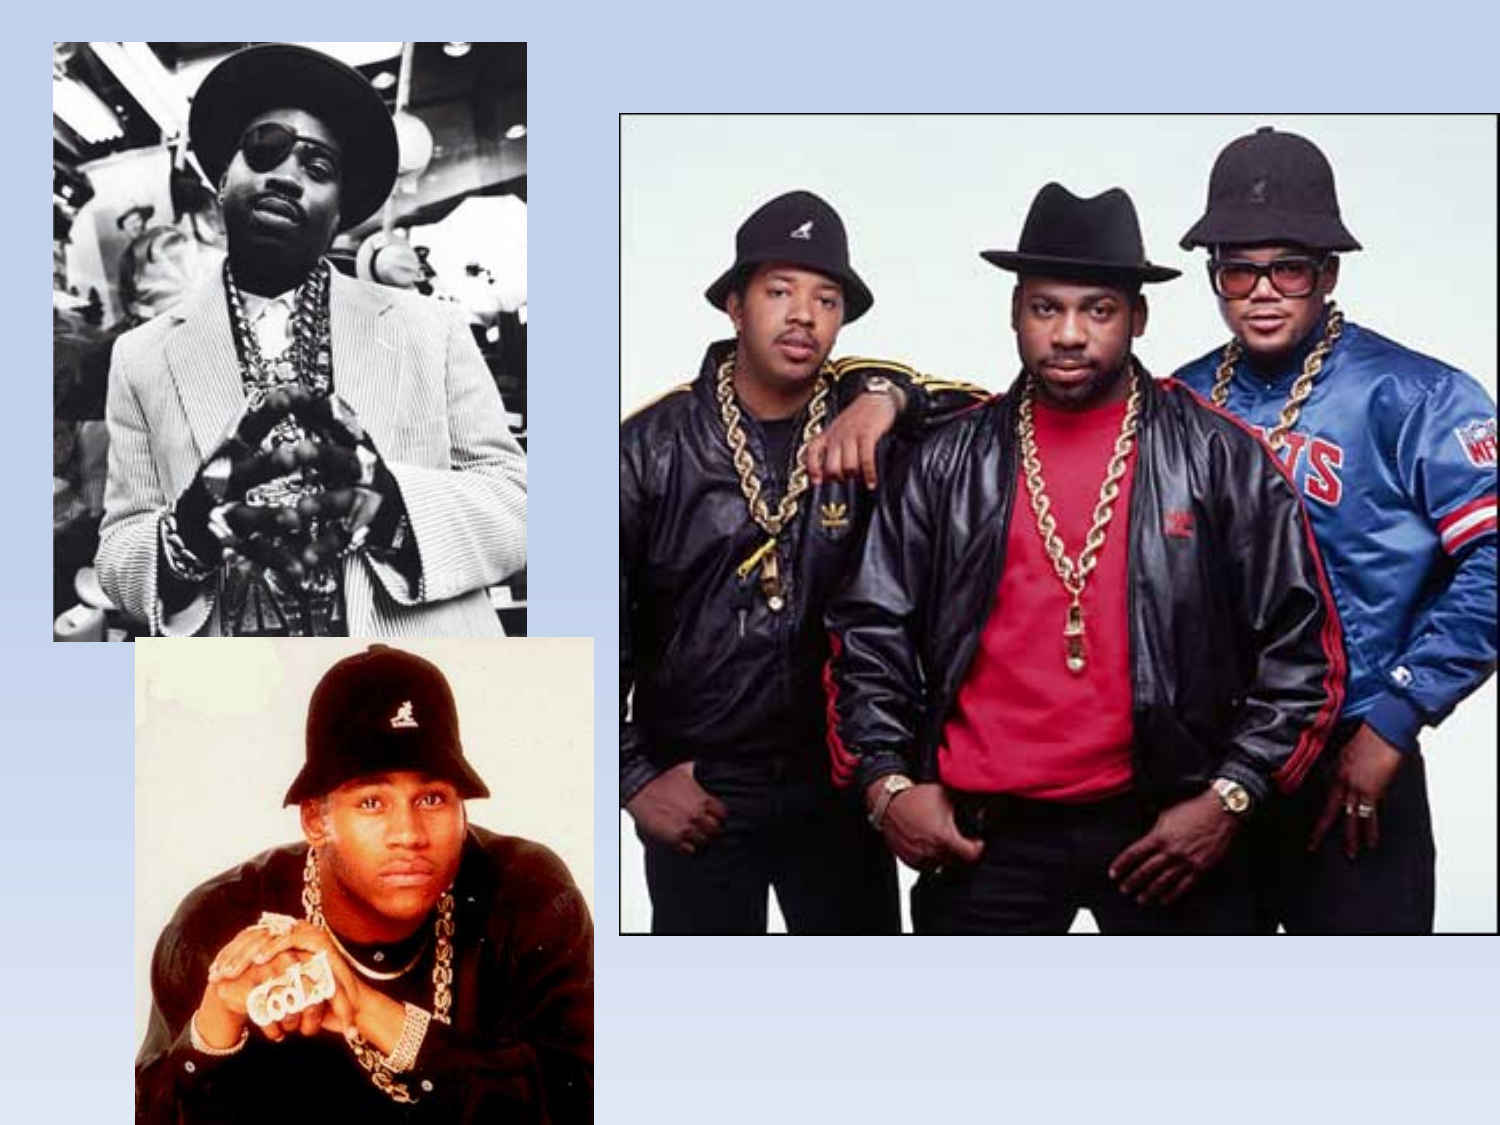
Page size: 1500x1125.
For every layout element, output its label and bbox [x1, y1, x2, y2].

picture [53, 42, 594, 1125]
picture [619, 113, 1500, 936]
